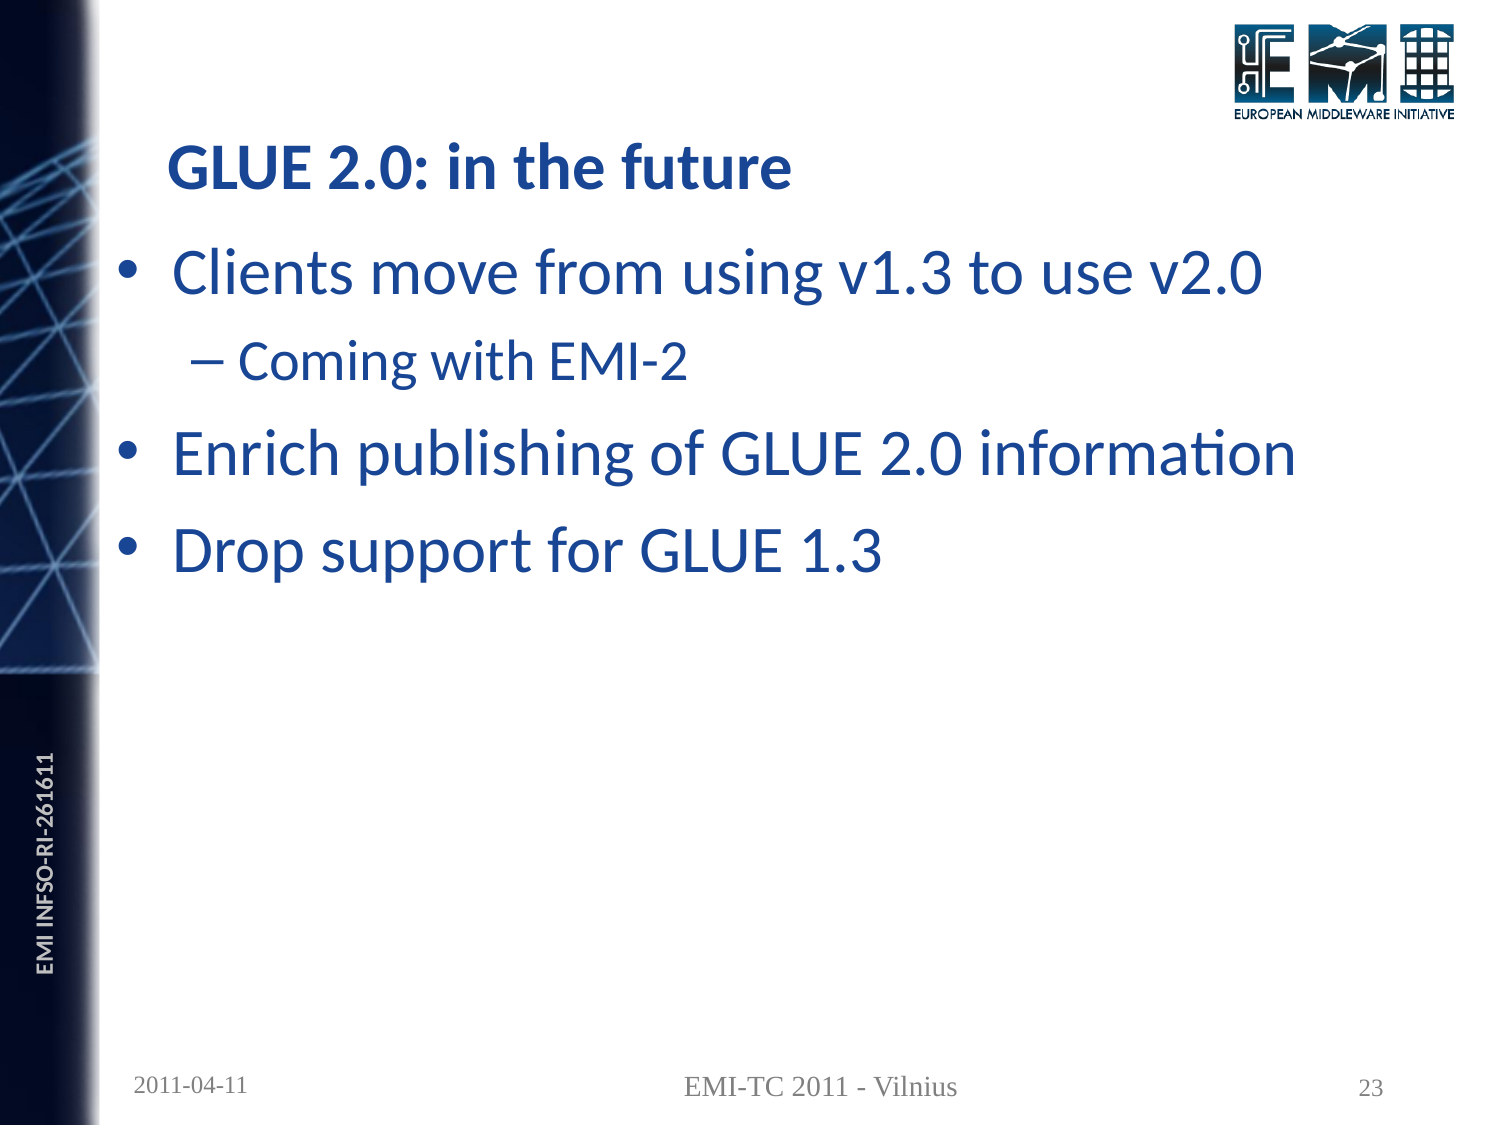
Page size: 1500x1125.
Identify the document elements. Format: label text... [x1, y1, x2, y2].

picture [0, 0, 111, 1125]
text_box GLUE 2.0: in the future [153, 115, 1276, 211]
picture [1185, 8, 1500, 140]
list Clients move from using v1.3 to use v2.0 Coming with EMI-2 Enrich publishing of GLUE 2.0 information Drop support for GLUE 1.3 [116, 227, 1467, 956]
